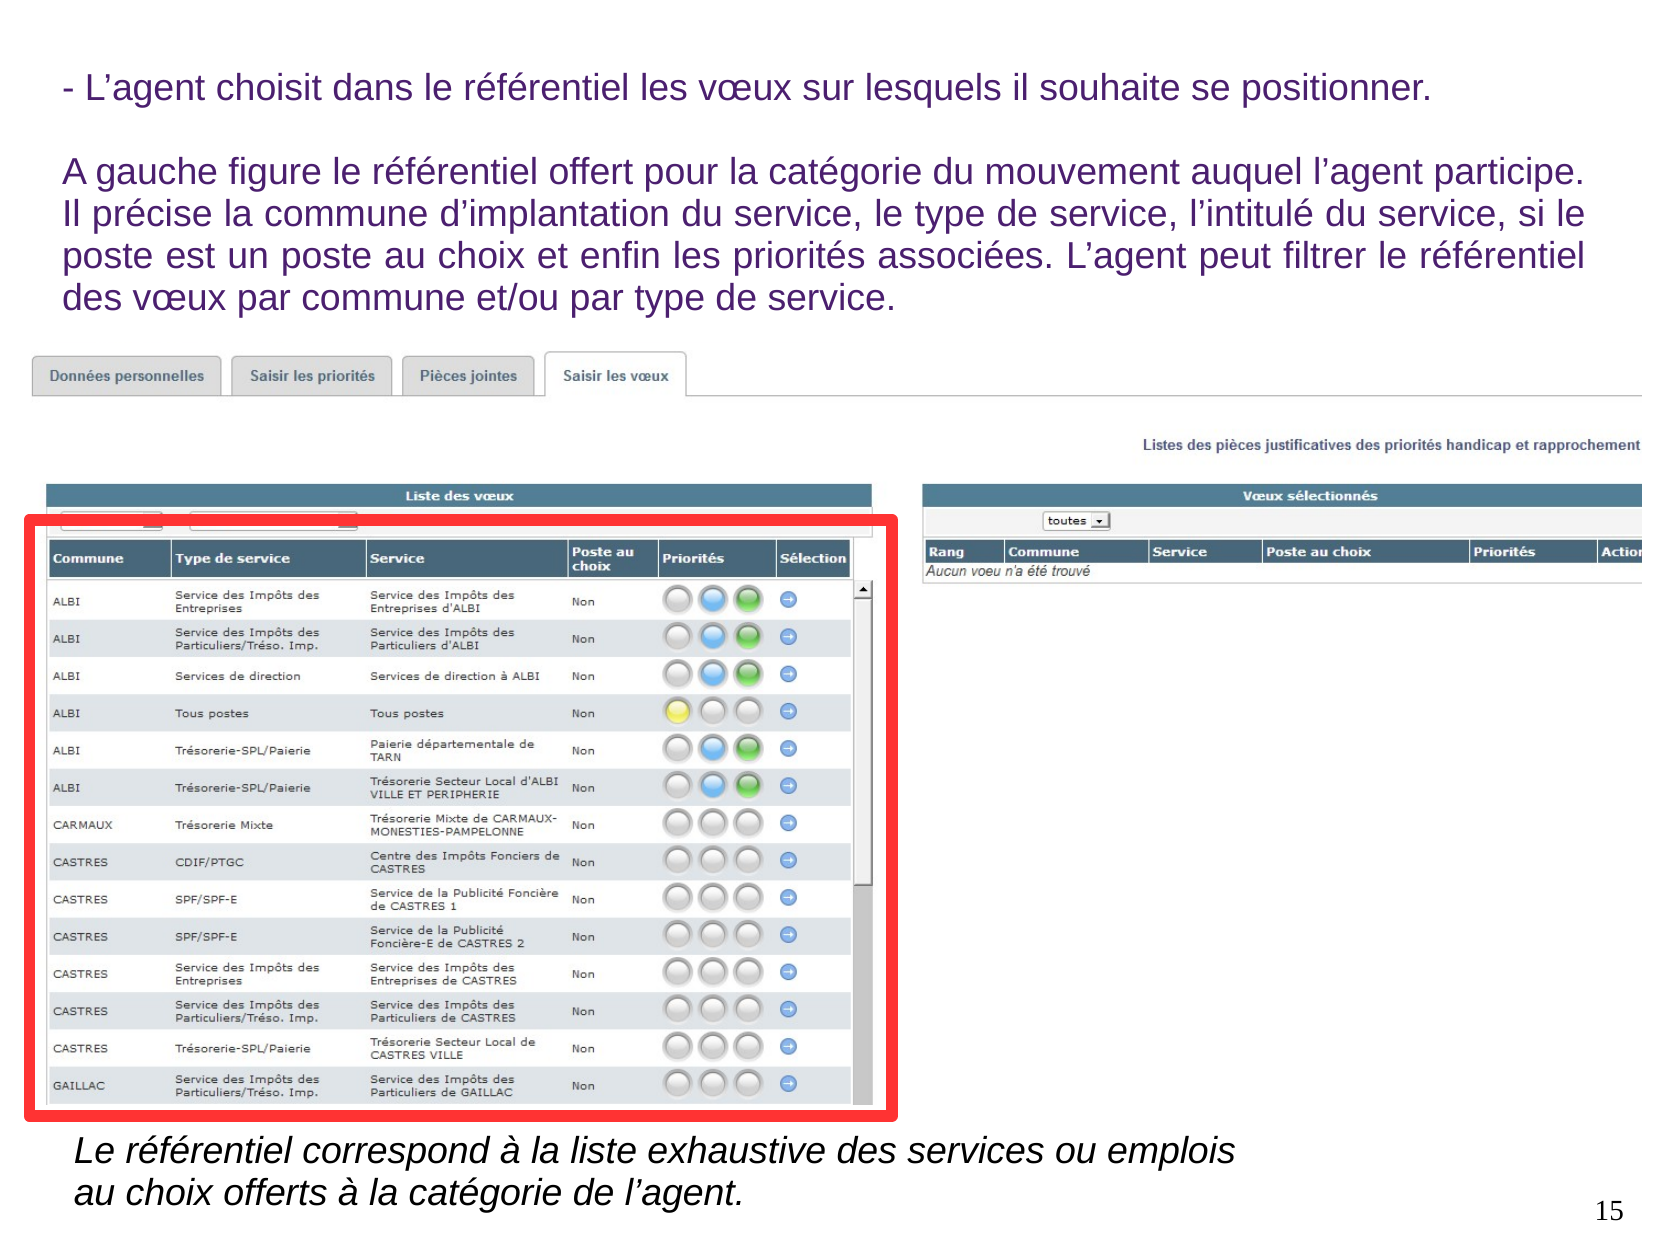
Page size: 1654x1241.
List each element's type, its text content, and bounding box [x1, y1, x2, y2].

picture [35, 526, 886, 1105]
text_box Le référentiel correspond à la liste exhaustive des services ou emplois au choix offerts à la catégorie de l’agent. [59, 1122, 1264, 1229]
picture [22, 342, 1642, 1105]
text_box - L’agent choisit dans le référentiel les vœux sur lesquels il souhaite se positionner. A gauche figure le référentiel offert pour la catégorie du mouvement auquel l’agent participe. Il précise la commune d’implantation du service, le type de service, l’intitulé du service, si le poste est un poste au choix et enfin les priorités associées. L’agent peut filtrer le référentiel des vœux par commune et/ou par type de service. [47, 59, 1630, 326]
